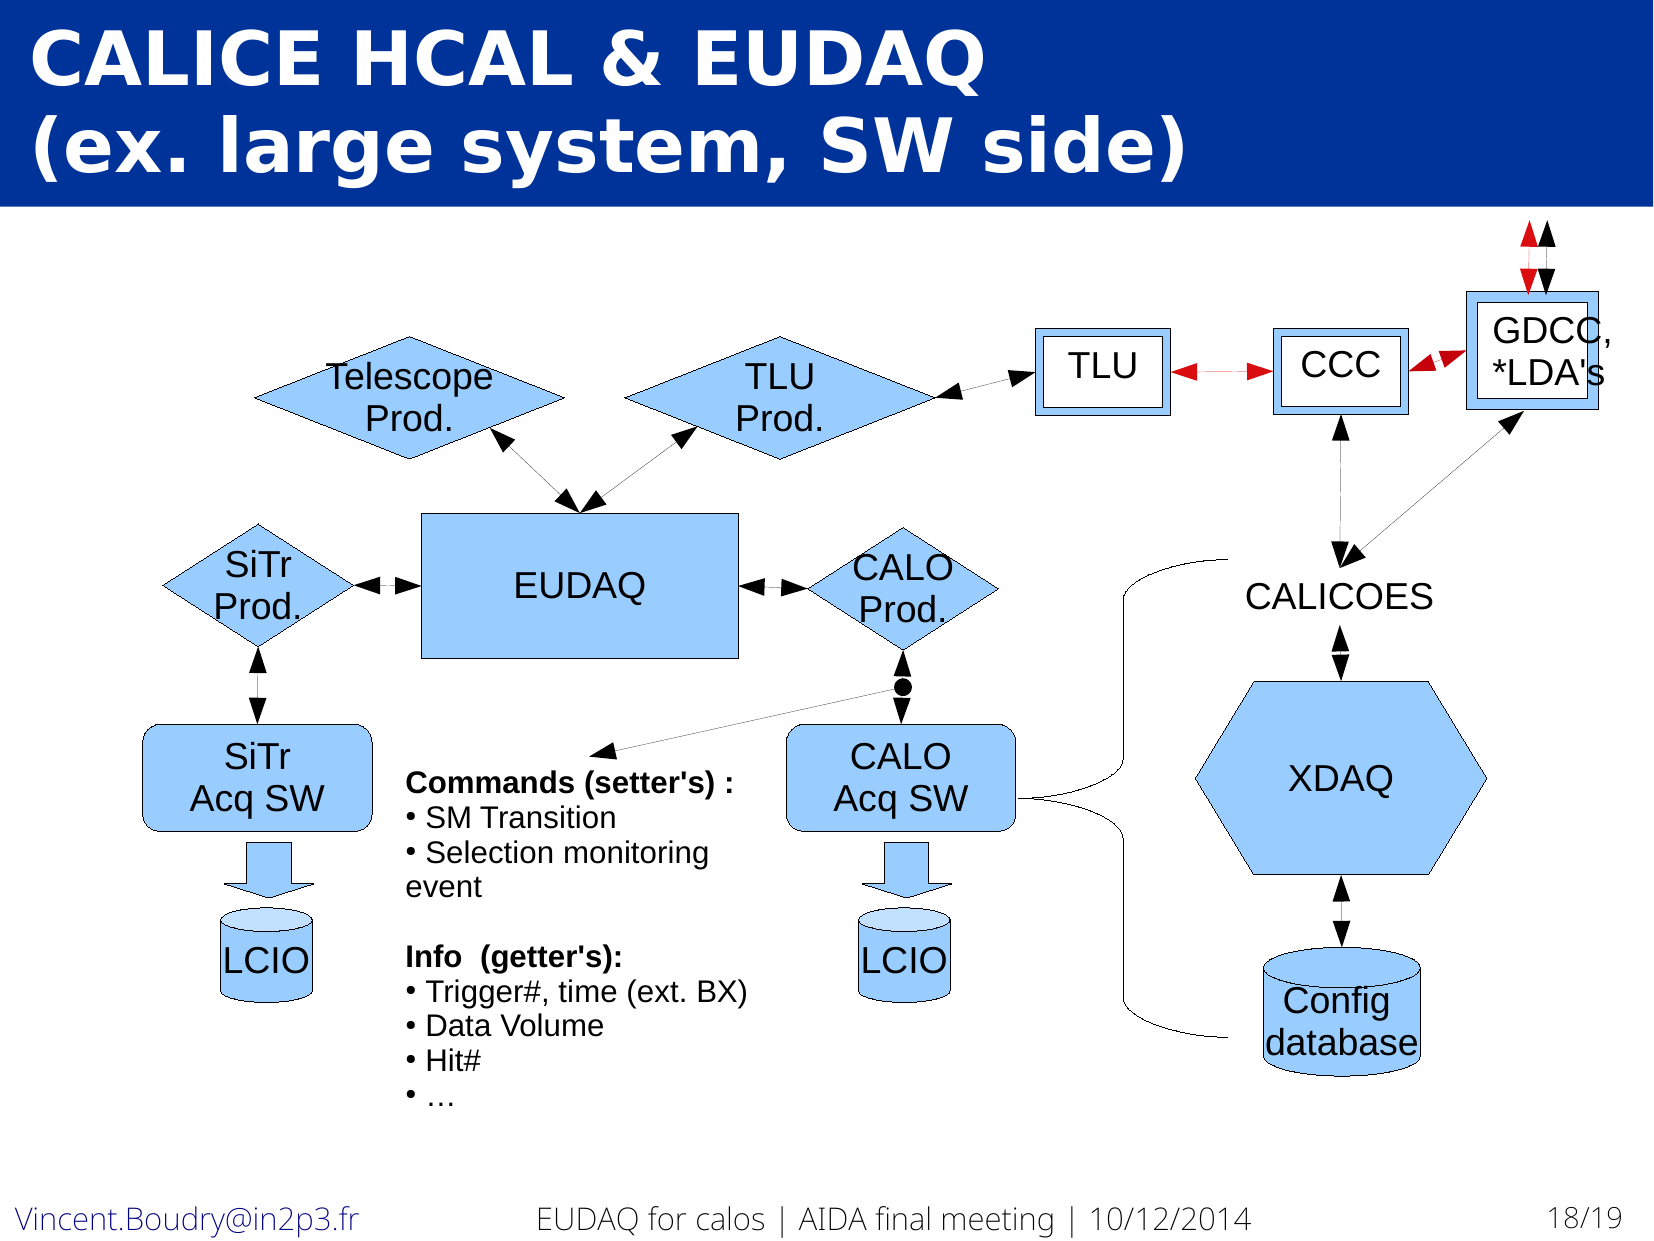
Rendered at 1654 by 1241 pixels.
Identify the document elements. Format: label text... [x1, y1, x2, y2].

text_box [224, 842, 314, 898]
text_box TLU [1035, 328, 1171, 416]
text_box GDCC, *LDA's [1466, 291, 1599, 410]
text_box Commands (setter's) : SM Transition Selection monitoring event Info (getter's): Trigger#, time (ext. BX) Data Volume Hit# … [390, 758, 766, 1121]
text_box SiTr Acq SW [142, 724, 373, 832]
text_box GDCC, *LDA's [1587, 320, 1599, 340]
text_box XDAQ [1195, 681, 1487, 875]
text_box LCIO [858, 920, 951, 1003]
text_box CCC [1273, 328, 1409, 415]
text_box EUDAQ [421, 513, 739, 659]
text_box CALICOES [1230, 568, 1450, 625]
text_box LCIO [220, 921, 313, 1003]
title CALICE HCAL & EUDAQ (ex. large system, SW side) [29, 7, 1654, 200]
text_box Config database [1263, 947, 1421, 1077]
text_box GDCC, *LDA's [1587, 340, 1599, 383]
text_box SiTr Prod. [162, 523, 354, 647]
text_box [862, 842, 952, 898]
text_box TLU Prod. [624, 336, 935, 460]
text_box CALO Prod. [808, 527, 999, 650]
text_box CALO Acq SW [786, 724, 1016, 832]
text_box Telescope Prod. [254, 336, 565, 459]
